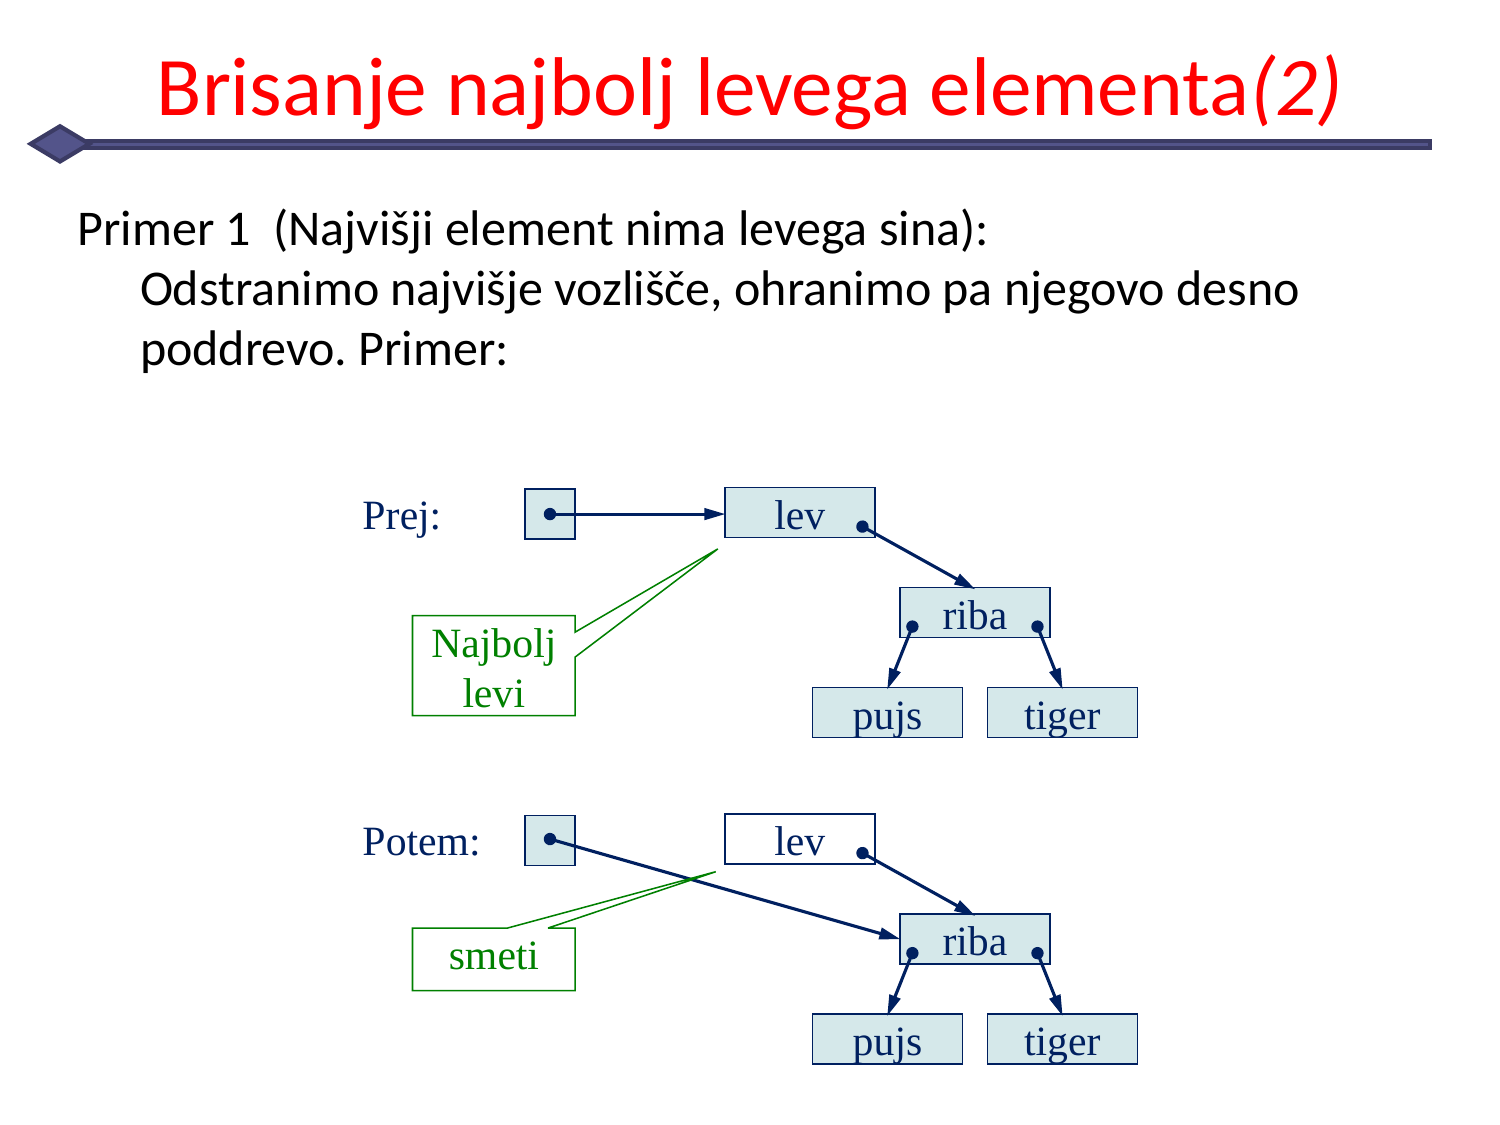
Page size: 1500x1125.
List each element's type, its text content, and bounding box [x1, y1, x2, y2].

text_box pujs [812, 1014, 963, 1065]
text_box lev [724, 814, 876, 865]
text_box riba [900, 914, 1051, 965]
text_box Potem: [362, 814, 488, 865]
text_box riba [899, 587, 1051, 638]
title Brisanje najbolj levega elementa(2) [75, 23, 1426, 141]
list Primer 1 (Najvišji element nima levega sina): Odstranimo najvišje vozlišče, ohranimo pa njegovo desno poddrevo. Primer: [62, 187, 1450, 383]
text_box smeti [412, 871, 716, 991]
text_box Prej: [362, 487, 488, 538]
text_box [524, 489, 575, 540]
text_box Najbolj levi [412, 548, 718, 716]
text_box [525, 815, 575, 866]
text_box pujs [858, 712, 868, 728]
text_box tiger [987, 687, 1138, 738]
text_box lev [724, 487, 876, 538]
text_box pujs [812, 687, 963, 738]
text_box tiger [987, 1014, 1138, 1065]
